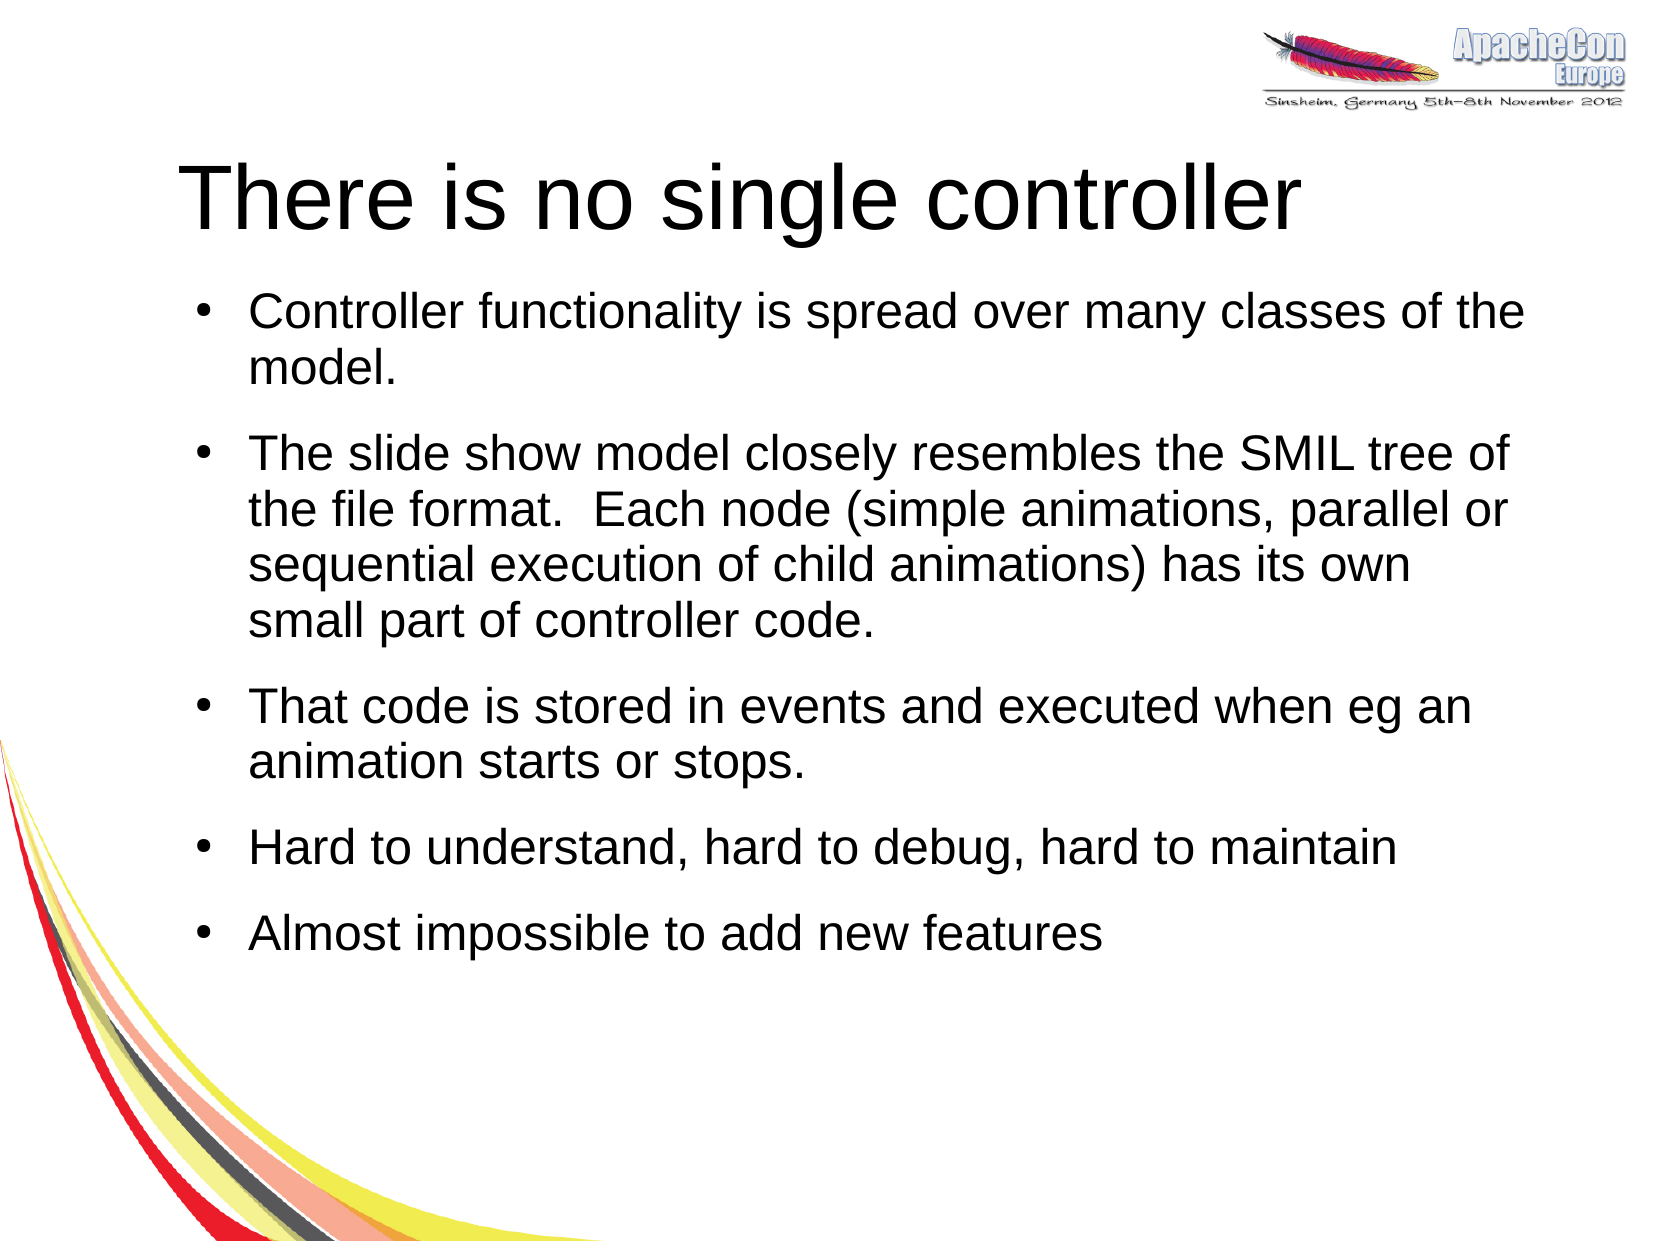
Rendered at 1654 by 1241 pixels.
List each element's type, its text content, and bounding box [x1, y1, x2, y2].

picture [0, 0, 1654, 1241]
list Controller functionality is spread over many classes of the model. The slide show model closely resembles the SMIL tree of the file format. Each node (simple animations, parallel or sequential execution of child animations) has its own small part of controller code. That code is stored in events and executed when eg an animation starts or stops. Hard to understand, hard to debug, hard to maintain Almost impossible to add new features [177, 283, 1536, 1004]
title There is no single controller [177, 141, 1536, 254]
